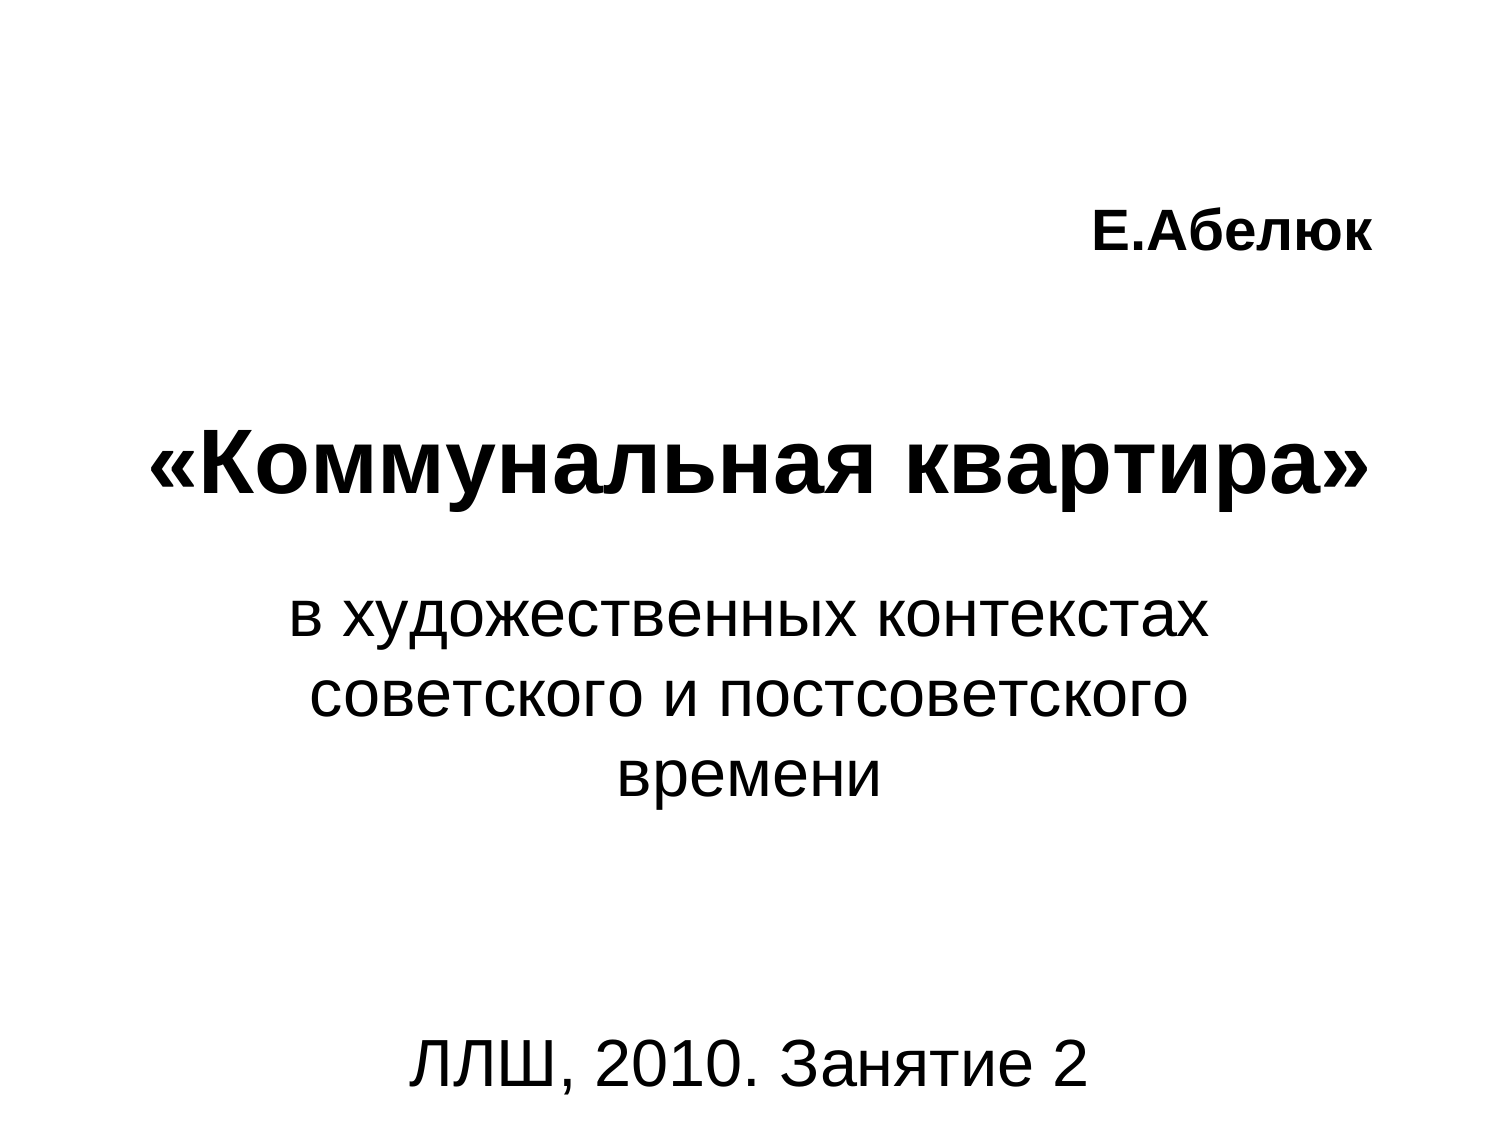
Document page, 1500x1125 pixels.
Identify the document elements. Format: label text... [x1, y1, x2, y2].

title Е.Абелюк «Коммунальная квартира» [112, 113, 1388, 591]
subtitle в художественных контекстах советского и постсоветского времени ЛЛШ, 2010. Занятие 2 [225, 562, 1276, 1108]
